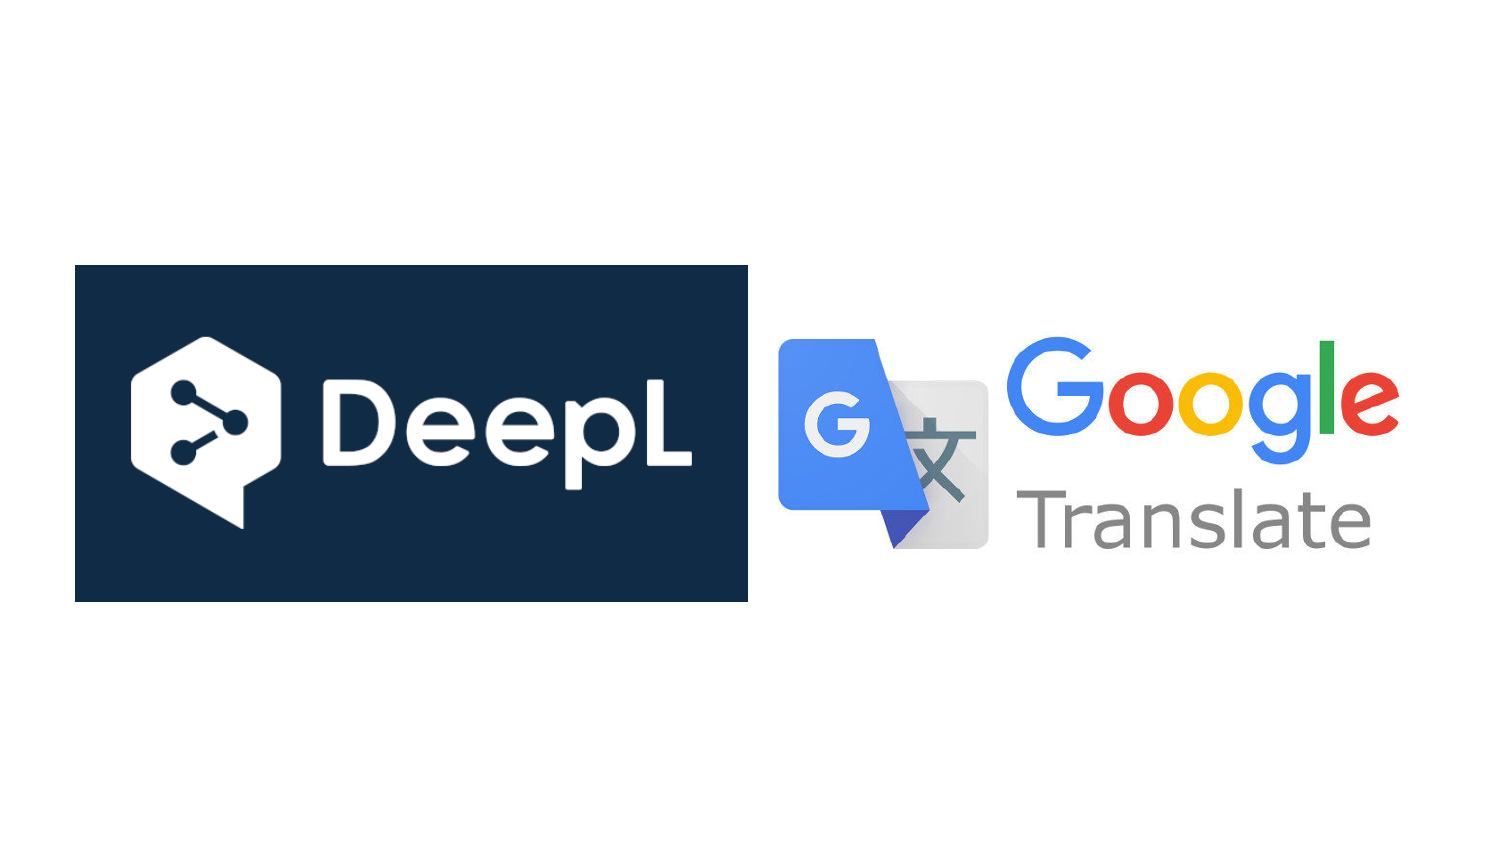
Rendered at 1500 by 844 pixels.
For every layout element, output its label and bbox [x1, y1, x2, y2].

picture [75, 265, 748, 602]
picture [769, 215, 1425, 652]
